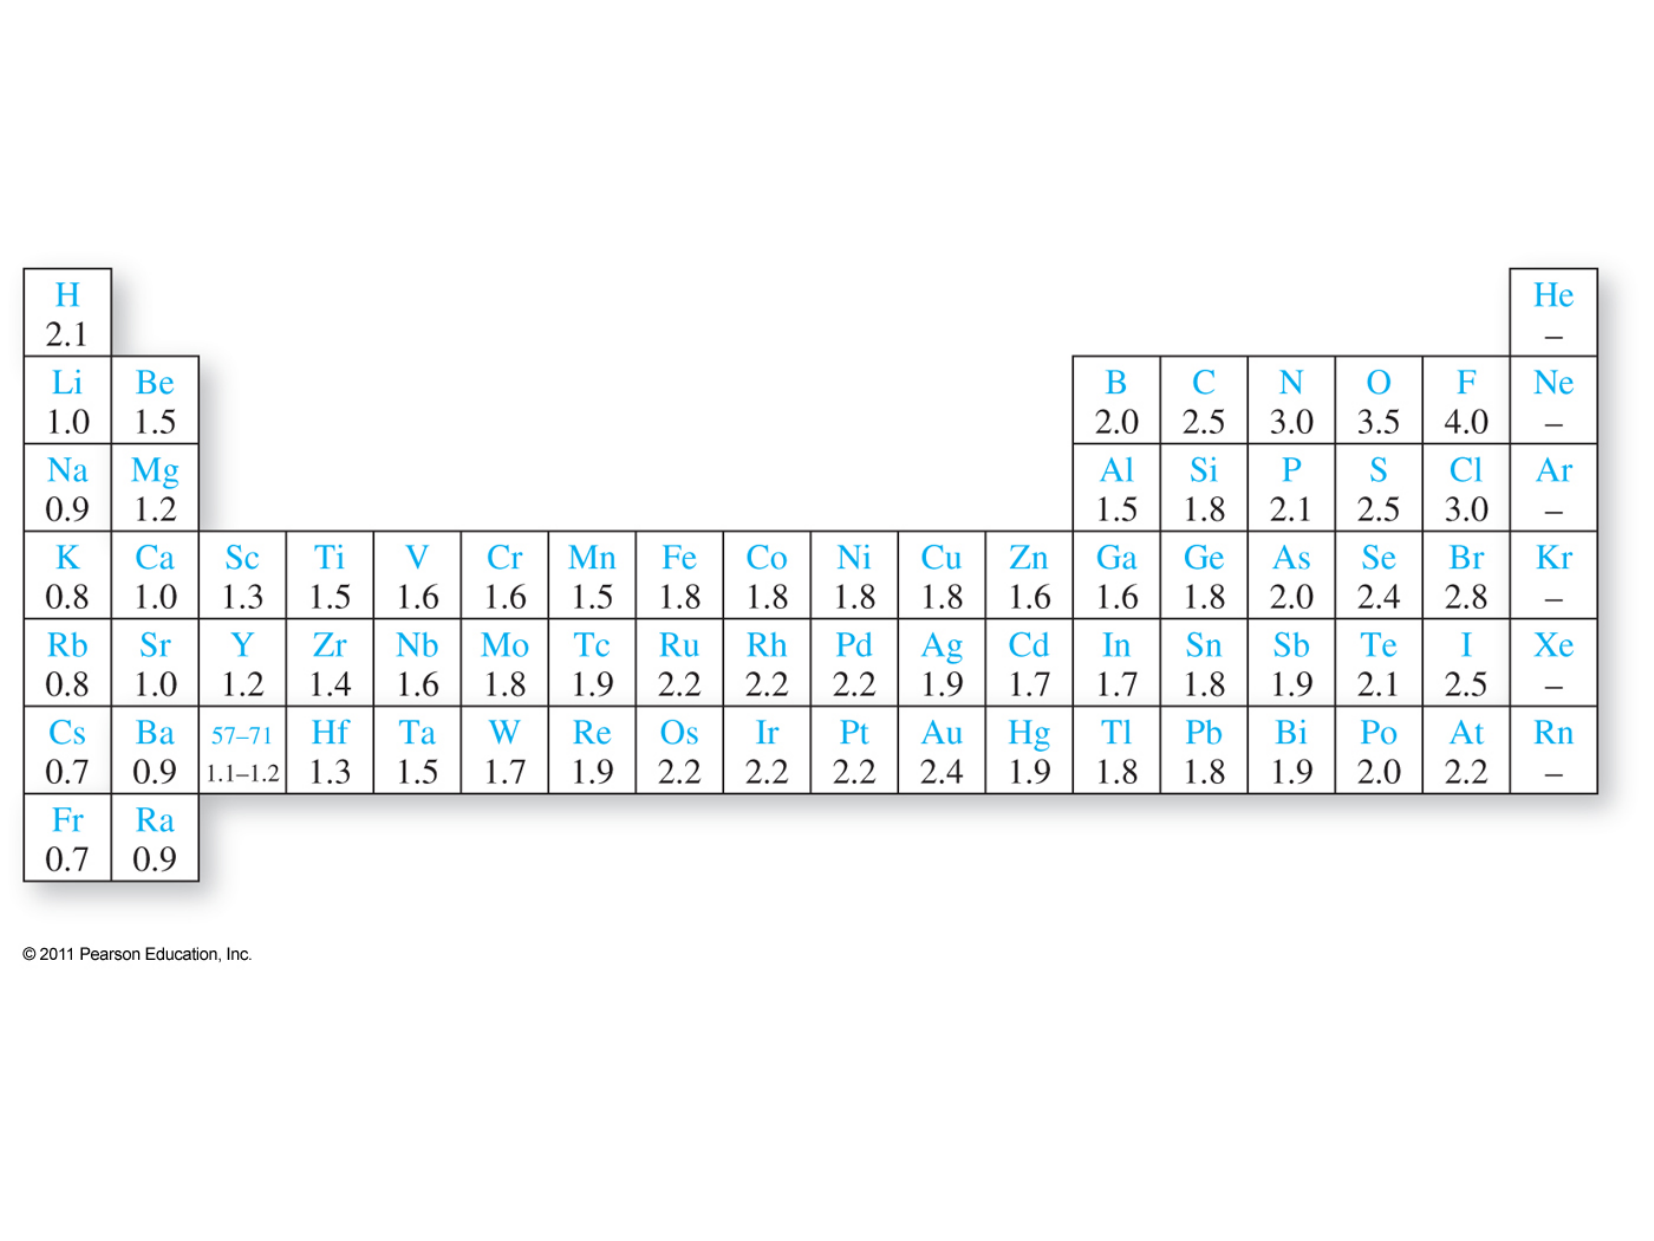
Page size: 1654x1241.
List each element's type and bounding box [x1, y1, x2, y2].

picture [0, 241, 1654, 999]
